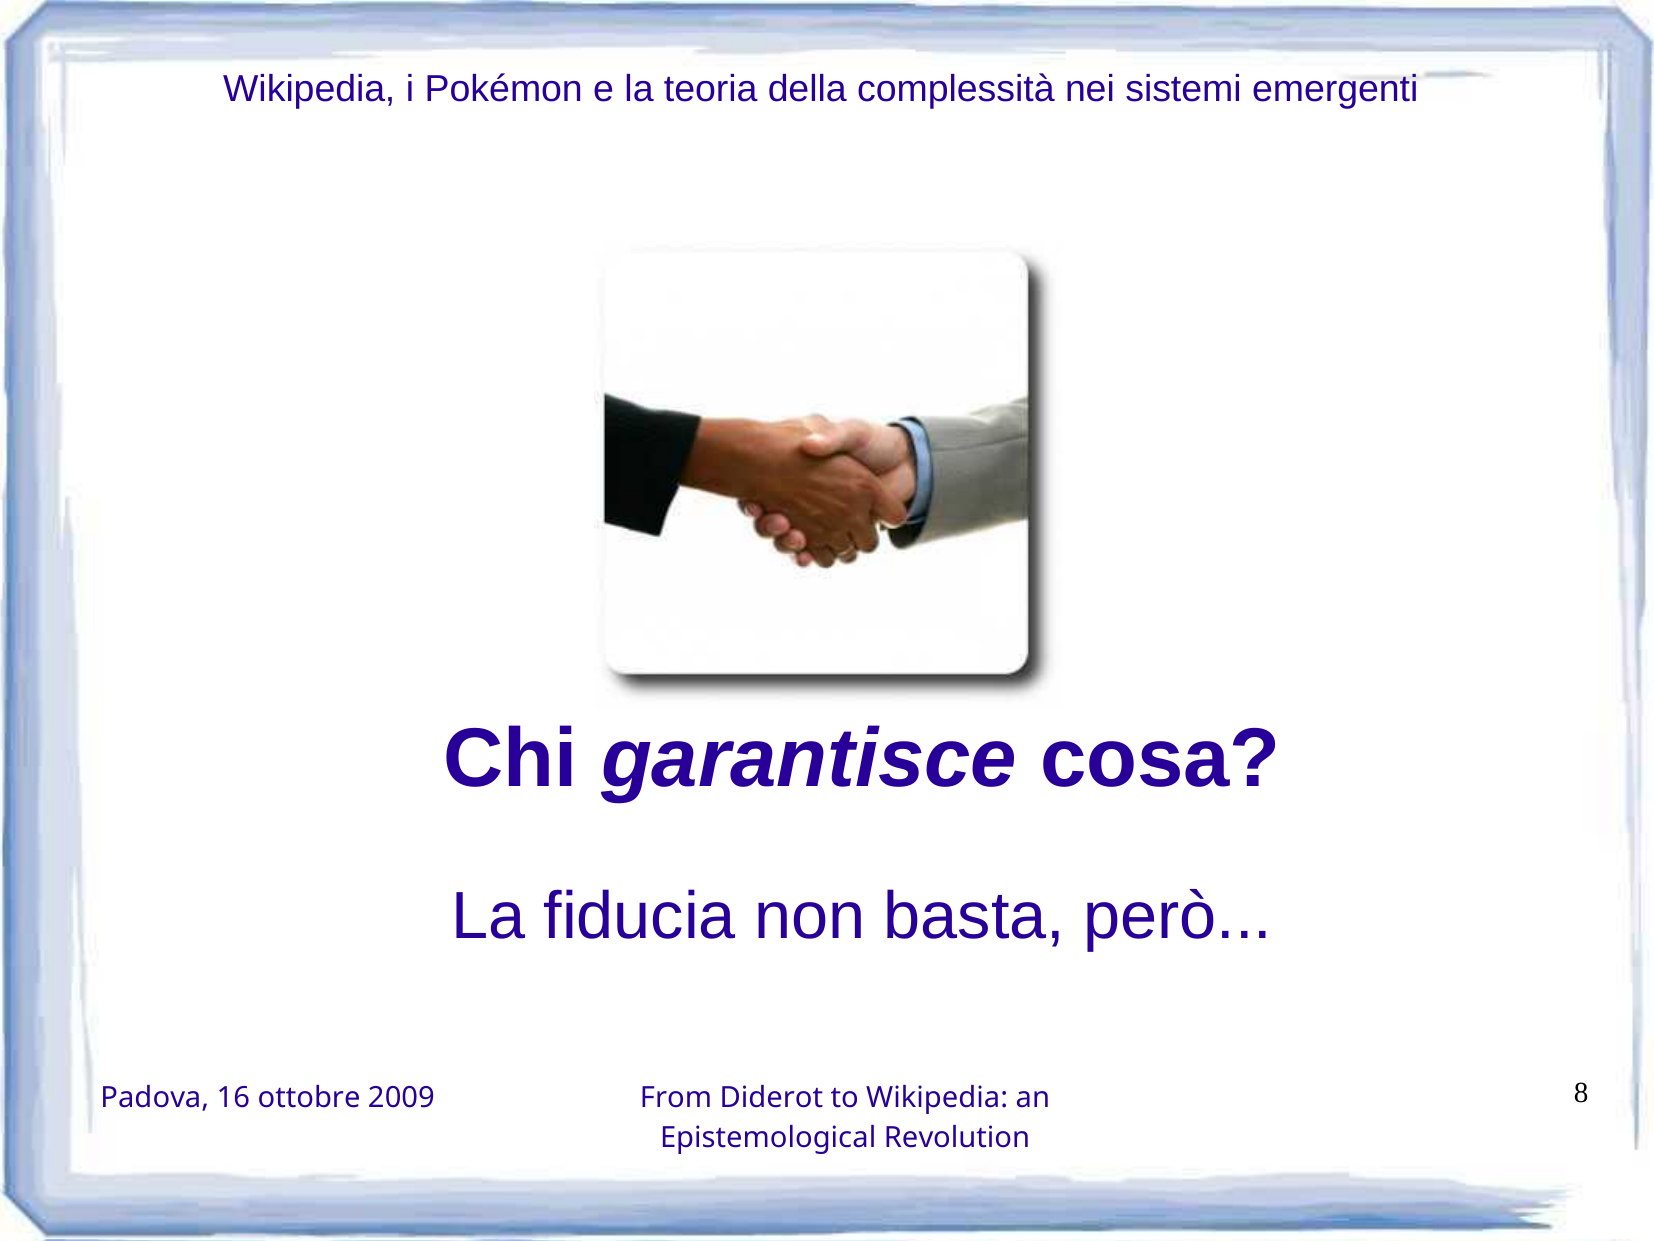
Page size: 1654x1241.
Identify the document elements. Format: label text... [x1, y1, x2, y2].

picture [0, 0, 1654, 1241]
title Wikipedia, i Pokémon e la teoria della complessità nei sistemi emergenti [76, 59, 1565, 119]
subtitle Chi garantisce cosa? La fiducia non basta, però... [118, 324, 1571, 1004]
